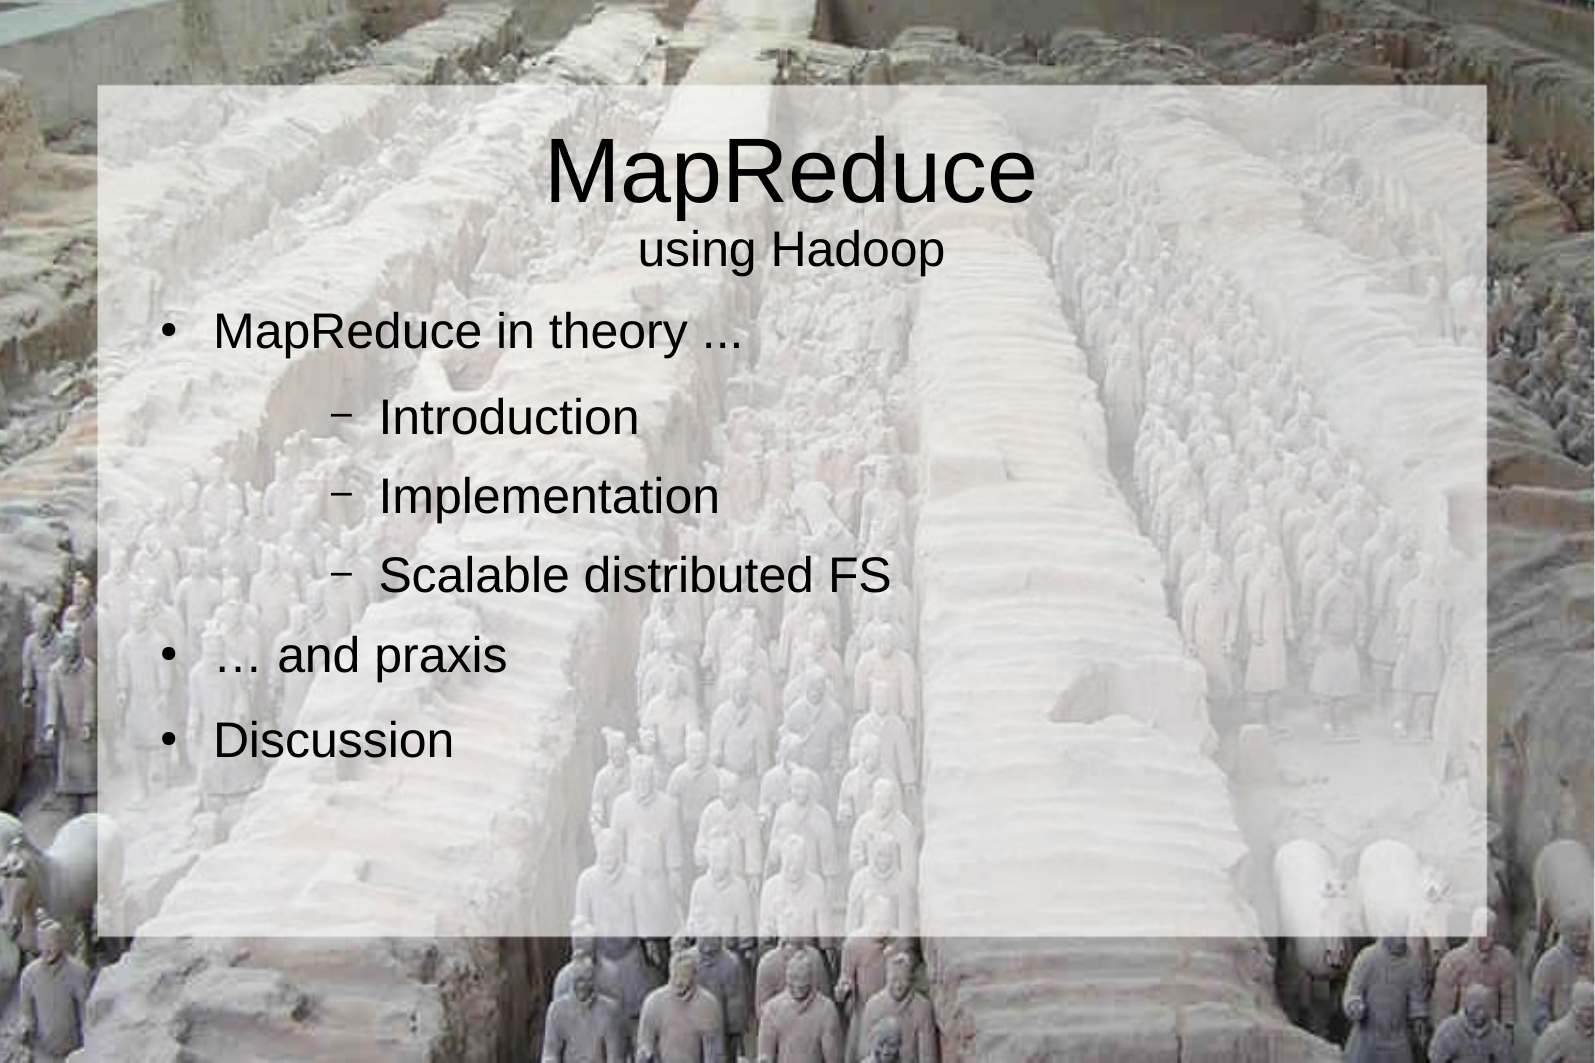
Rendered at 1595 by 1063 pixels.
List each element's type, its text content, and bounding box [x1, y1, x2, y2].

picture [0, 0, 1595, 1063]
list MapReduce in theory ... Introduction Implementation Scalable distributed FS … and praxis Discussion [142, 303, 1453, 897]
title MapReduce using Hadoop [130, 118, 1453, 279]
